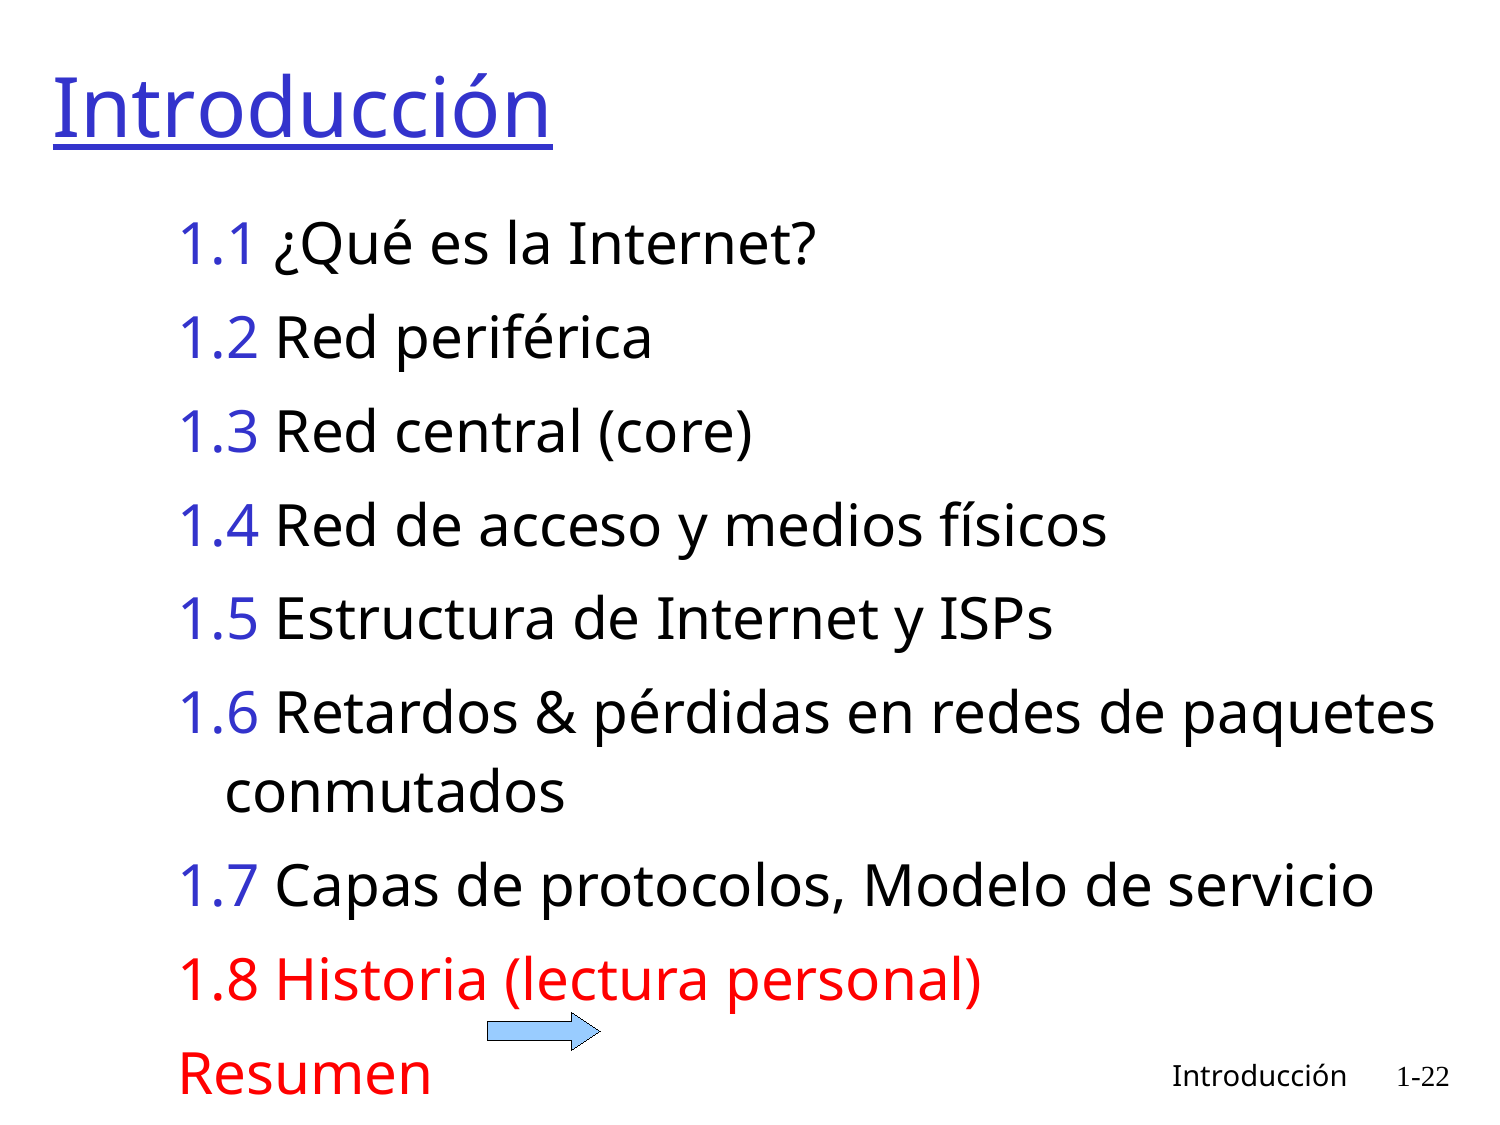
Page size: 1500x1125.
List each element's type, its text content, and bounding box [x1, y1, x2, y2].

title Introducción [37, 16, 1463, 196]
text_box Introducción [887, 1072, 1362, 1125]
text_box [487, 1012, 601, 1051]
text_box 1-<number> [1362, 1050, 1466, 1125]
list 1.1 ¿Qué es la Internet? 1.2 Red periférica 1.3 Red central (core) 1.4 Red de acceso y medios físicos 1.5 Estructura de Internet y ISPs 1.6 Retardos & pérdidas en redes de paquetes conmutados 1.7 Capas de protocolos, Modelo de servicio 1.8 Historia (lectura personal) Resumen [87, 195, 1463, 1072]
